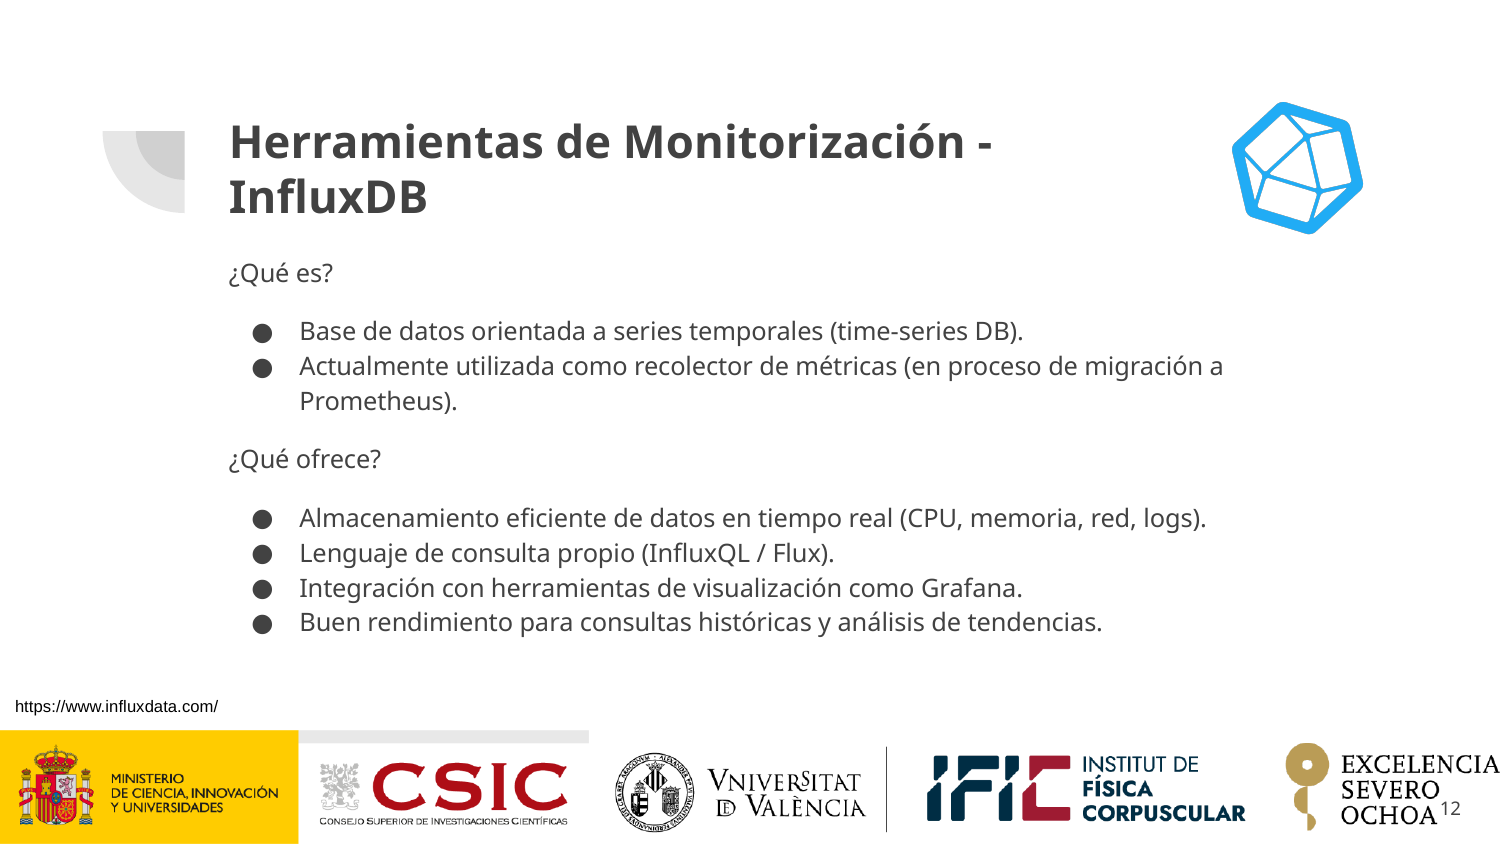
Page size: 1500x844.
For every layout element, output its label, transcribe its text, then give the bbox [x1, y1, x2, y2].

picture [1227, 98, 1368, 238]
picture [0, 730, 1500, 844]
slide_number <number> [1386, 777, 1477, 842]
list ¿Qué es? Base de datos orientada a series temporales (time-series DB). Actualmente utilizada como recolector de métricas (en proceso de migración a Prometheus). ¿Qué ofrece? Almacenamiento eficiente de datos en tiempo real (CPU, memoria, red, logs). Lenguaje de consulta propio (InfluxQL / Flux). Integración con herramientas de visualización como Grafana. Buen rendimiento para consultas históricas y análisis de tendencias. [213, 237, 1368, 655]
text_box https://www.influxdata.com/ [0, 680, 493, 731]
title Herramientas de Monitorización - InfluxDB [213, 98, 1227, 237]
